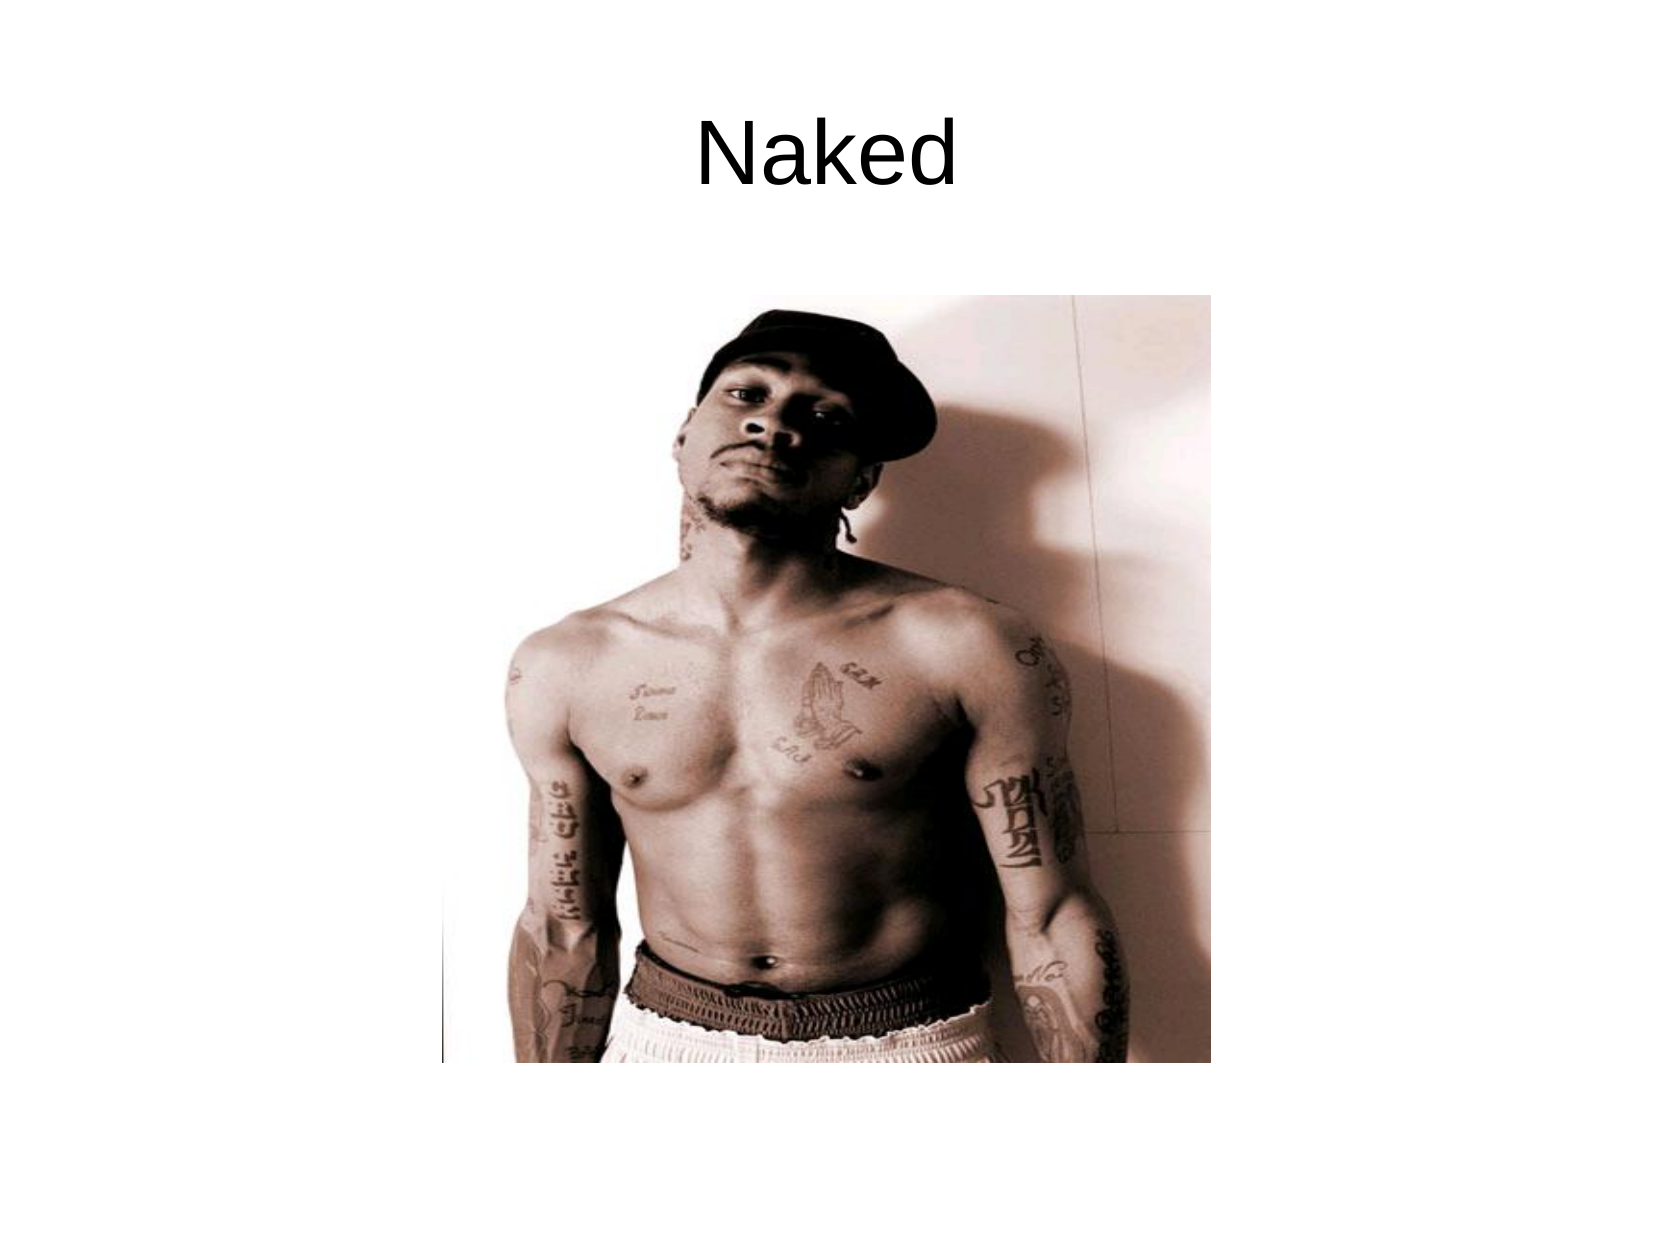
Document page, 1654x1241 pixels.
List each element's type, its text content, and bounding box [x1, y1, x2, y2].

title Naked [82, 49, 1571, 257]
picture [442, 295, 1211, 1063]
